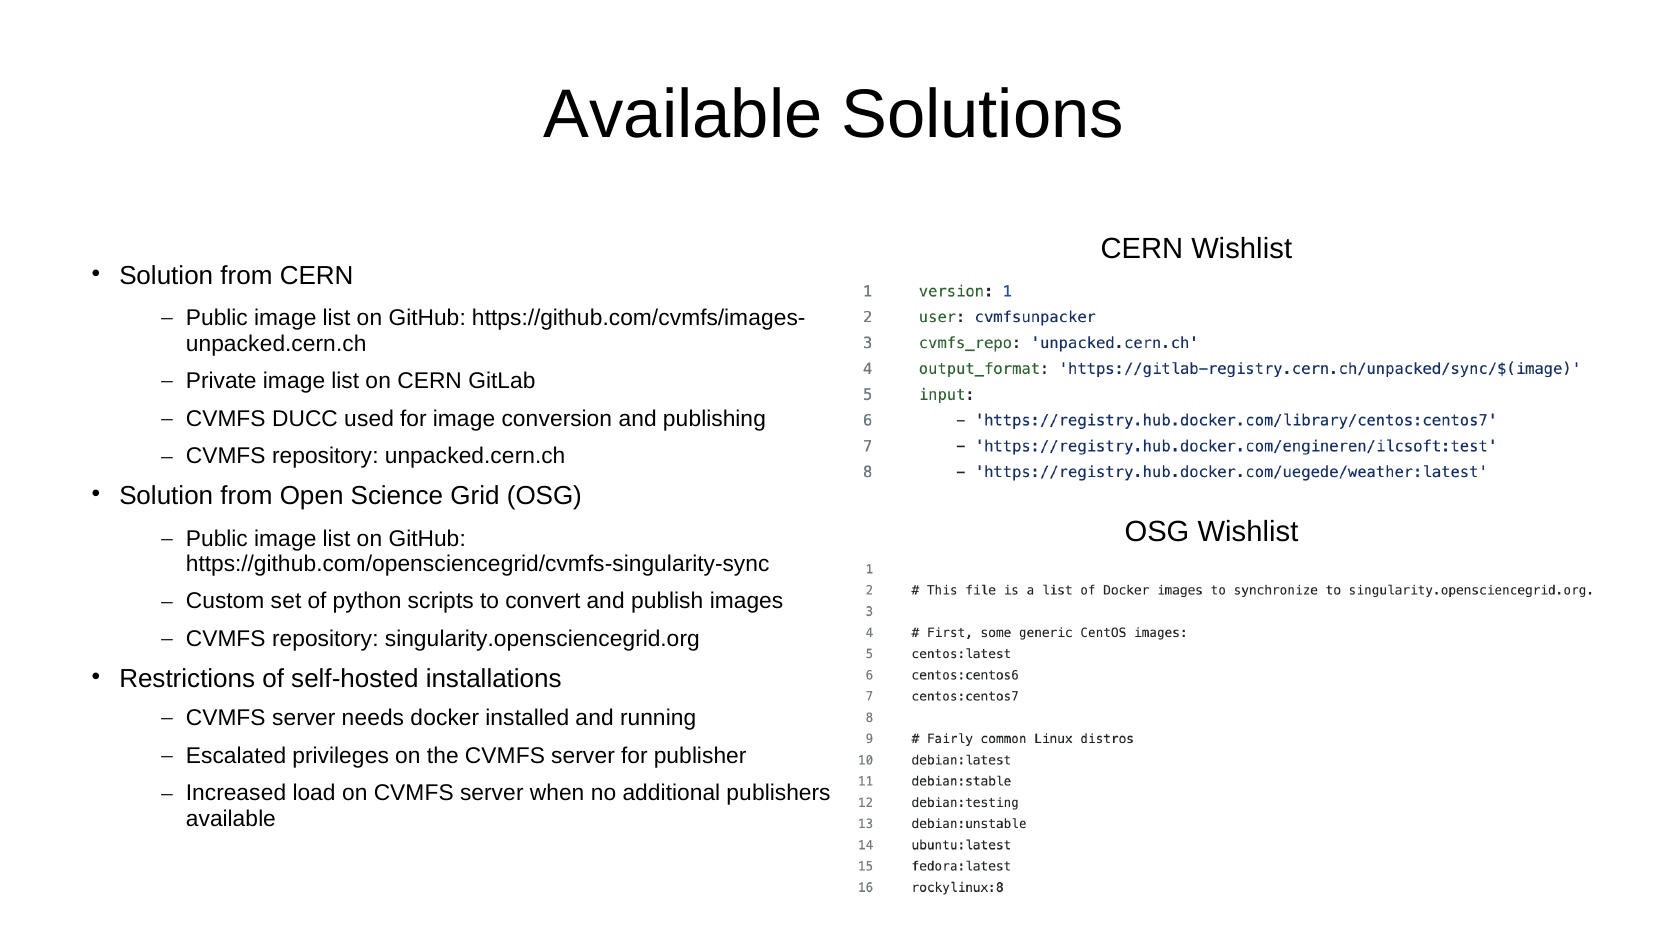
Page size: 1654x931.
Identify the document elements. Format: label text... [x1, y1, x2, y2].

picture [855, 555, 1597, 901]
text_box OSG Wishlist [1109, 508, 1470, 556]
text_box CERN Wishlist [1085, 225, 1446, 273]
picture [850, 271, 1586, 484]
title Available Solutions [90, 33, 1579, 189]
list Solution from CERN Public image list on GitHub: https://github.com/cvmfs/images-unpacked.cern.ch Private image list on CERN GitLab CVMFS DUCC used for image conversion and publishing CVMFS repository: unpacked.cern.ch Solution from Open Science Grid (OSG) Public image list on GitHub: https://github.com/opensciencegrid/cvmfs-singularity-sync Custom set of python scripts to convert and publish images CVMFS repository: singularity.opensciencegrid.org Restrictions of self-hosted installations CVMFS server needs docker installed and running Escalated privileges on the CVMFS server for publisher Increased load on CVMFS server when no additional publishers available [82, 210, 871, 841]
